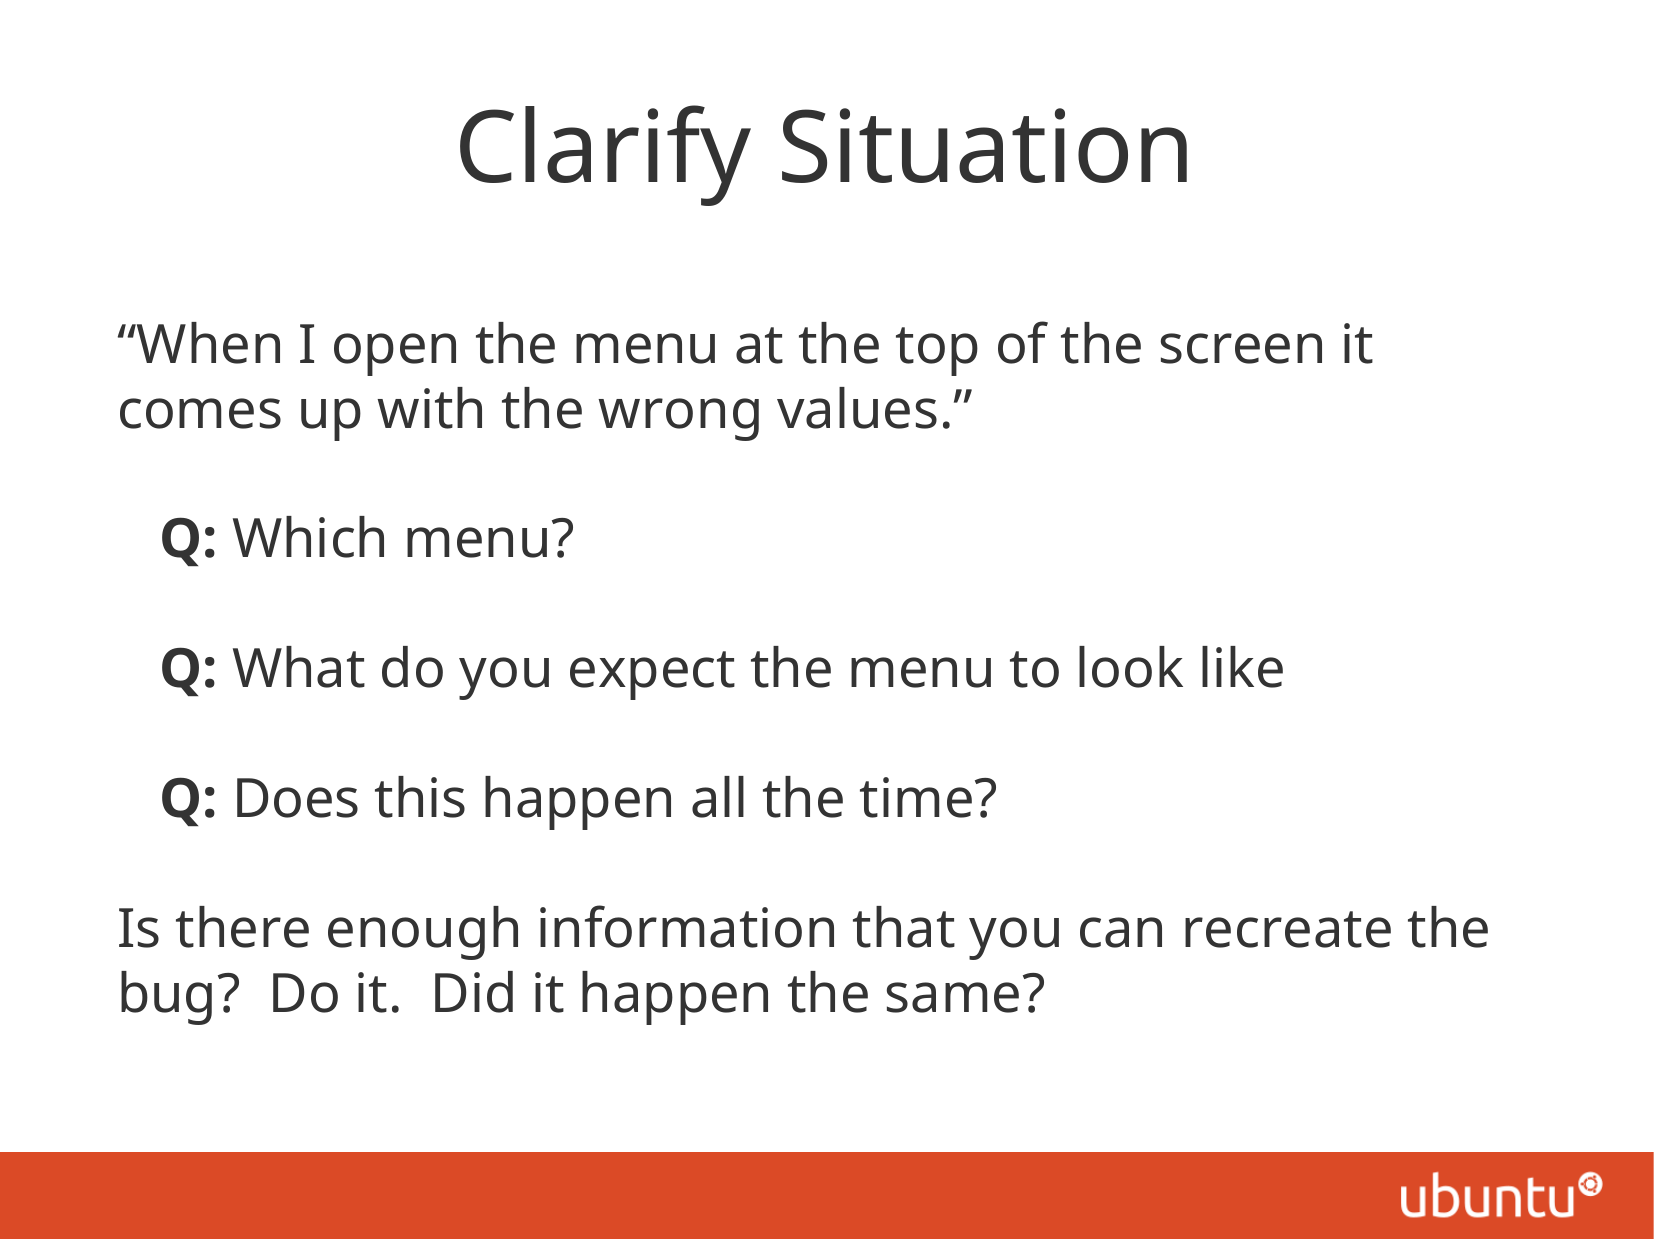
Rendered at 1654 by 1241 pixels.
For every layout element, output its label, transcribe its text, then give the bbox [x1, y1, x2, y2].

text_box “When I open the menu at the top of the screen it comes up with the wrong values.” Q: Which menu? Q: What do you expect the menu to look like Q: Does this happen all the time? Is there enough information that you can recreate the bug? Do it. Did it happen the same? [102, 240, 1516, 1093]
title Clarify Situation [56, 76, 1596, 224]
picture [0, 1152, 1654, 1239]
